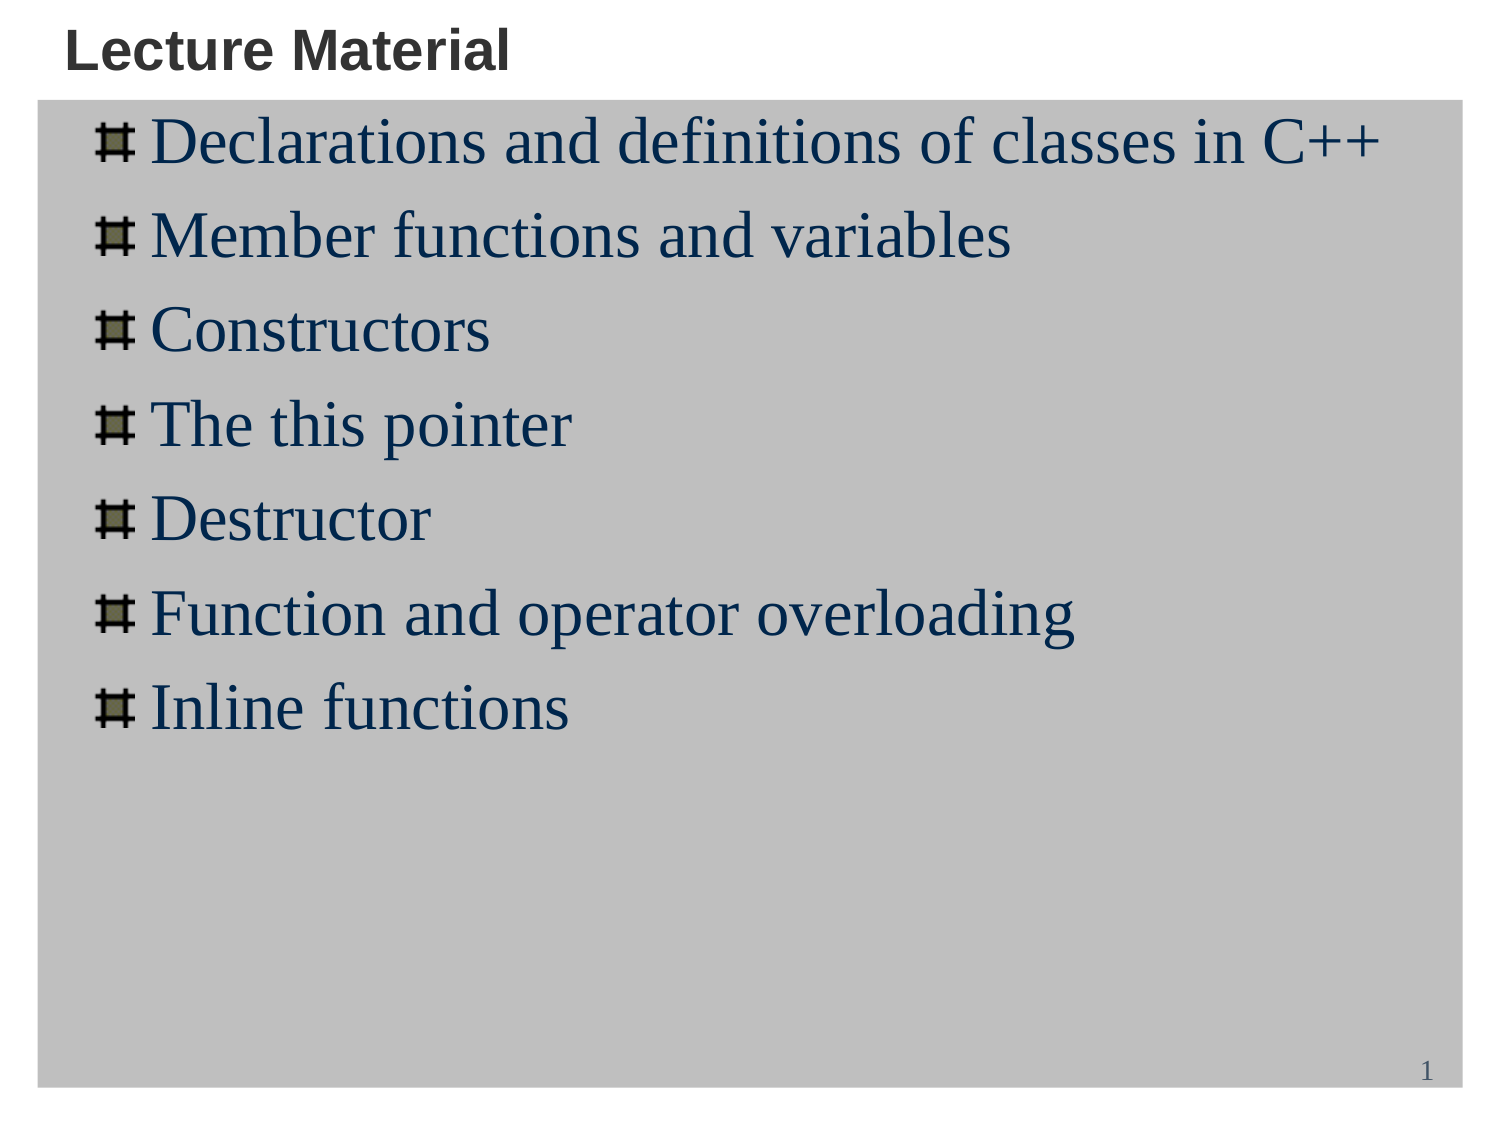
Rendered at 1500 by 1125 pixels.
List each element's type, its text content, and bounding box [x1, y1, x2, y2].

list Declarations and definitions of classes in C++ Member functions and variables Constructors The this pointer Destructor Function and operator overloading Inline functions [37, 99, 1463, 1088]
title Lecture Material [50, 0, 1450, 91]
